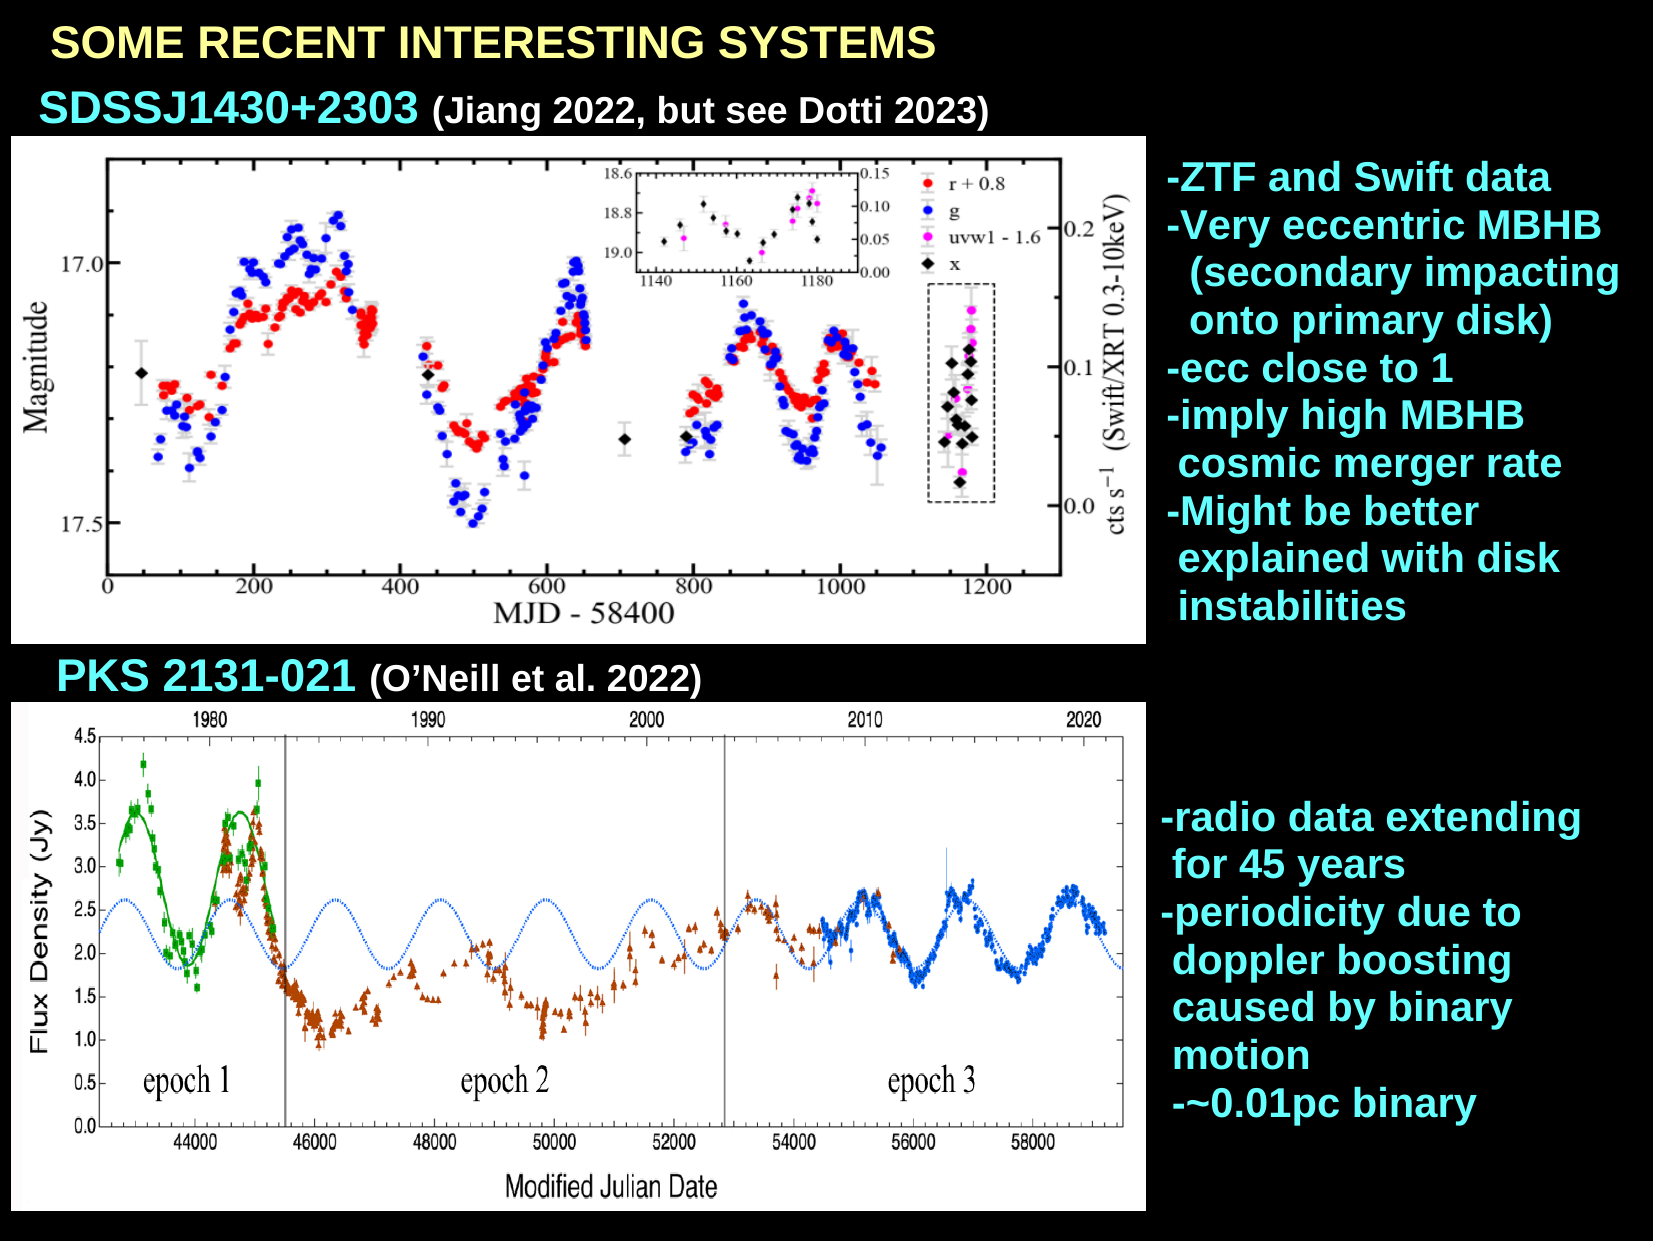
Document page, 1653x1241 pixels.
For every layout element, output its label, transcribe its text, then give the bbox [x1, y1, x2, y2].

text_box SDSSJ1430+2303 (Jiang 2022, but see Dotti 2023) [23, 29, 1146, 188]
text_box PKS 2131-021 (O’Neill et al. 2022) [41, 645, 975, 702]
picture [11, 702, 1146, 1211]
text_box -ZTF and Swift data -Very eccentric MBHB (secondary impacting onto primary disk) -ecc close to 1 -imply high MBHB cosmic merger rate -Might be better explained with disk instabilities [1151, 97, 1648, 637]
text_box -radio data extending for 45 years -periodicity due to doppler boosting caused by binary motion -~0.01pc binary [1145, 736, 1642, 1134]
text_box SOME RECENT INTERESTING SYSTEMS [35, 0, 1288, 123]
picture [11, 136, 1146, 644]
